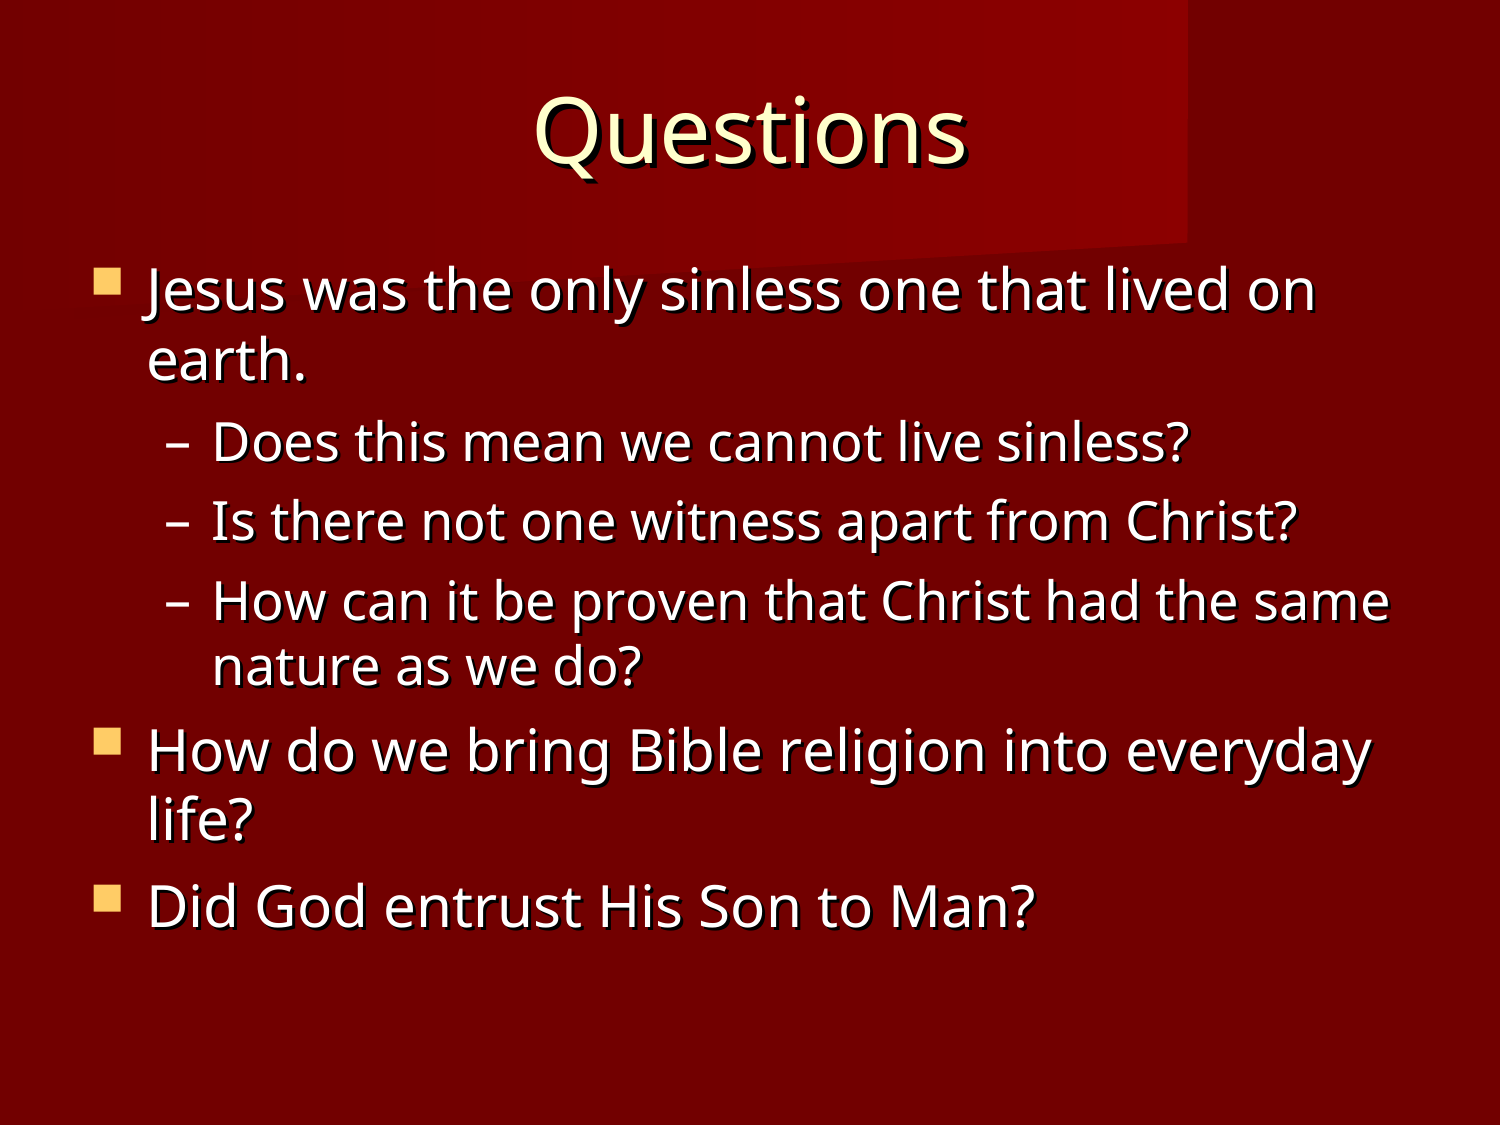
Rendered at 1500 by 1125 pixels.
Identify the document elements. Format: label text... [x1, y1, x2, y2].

list Jesus was the only sinless one that lived on earth. Does this mean we cannot live sinless? Is there not one witness apart from Christ? How can it be proven that Christ had the same nature as we do? How do we bring Bible religion into everyday life? Did God entrust His Son to Man? [75, 244, 1426, 983]
title Questions [75, 33, 1426, 221]
